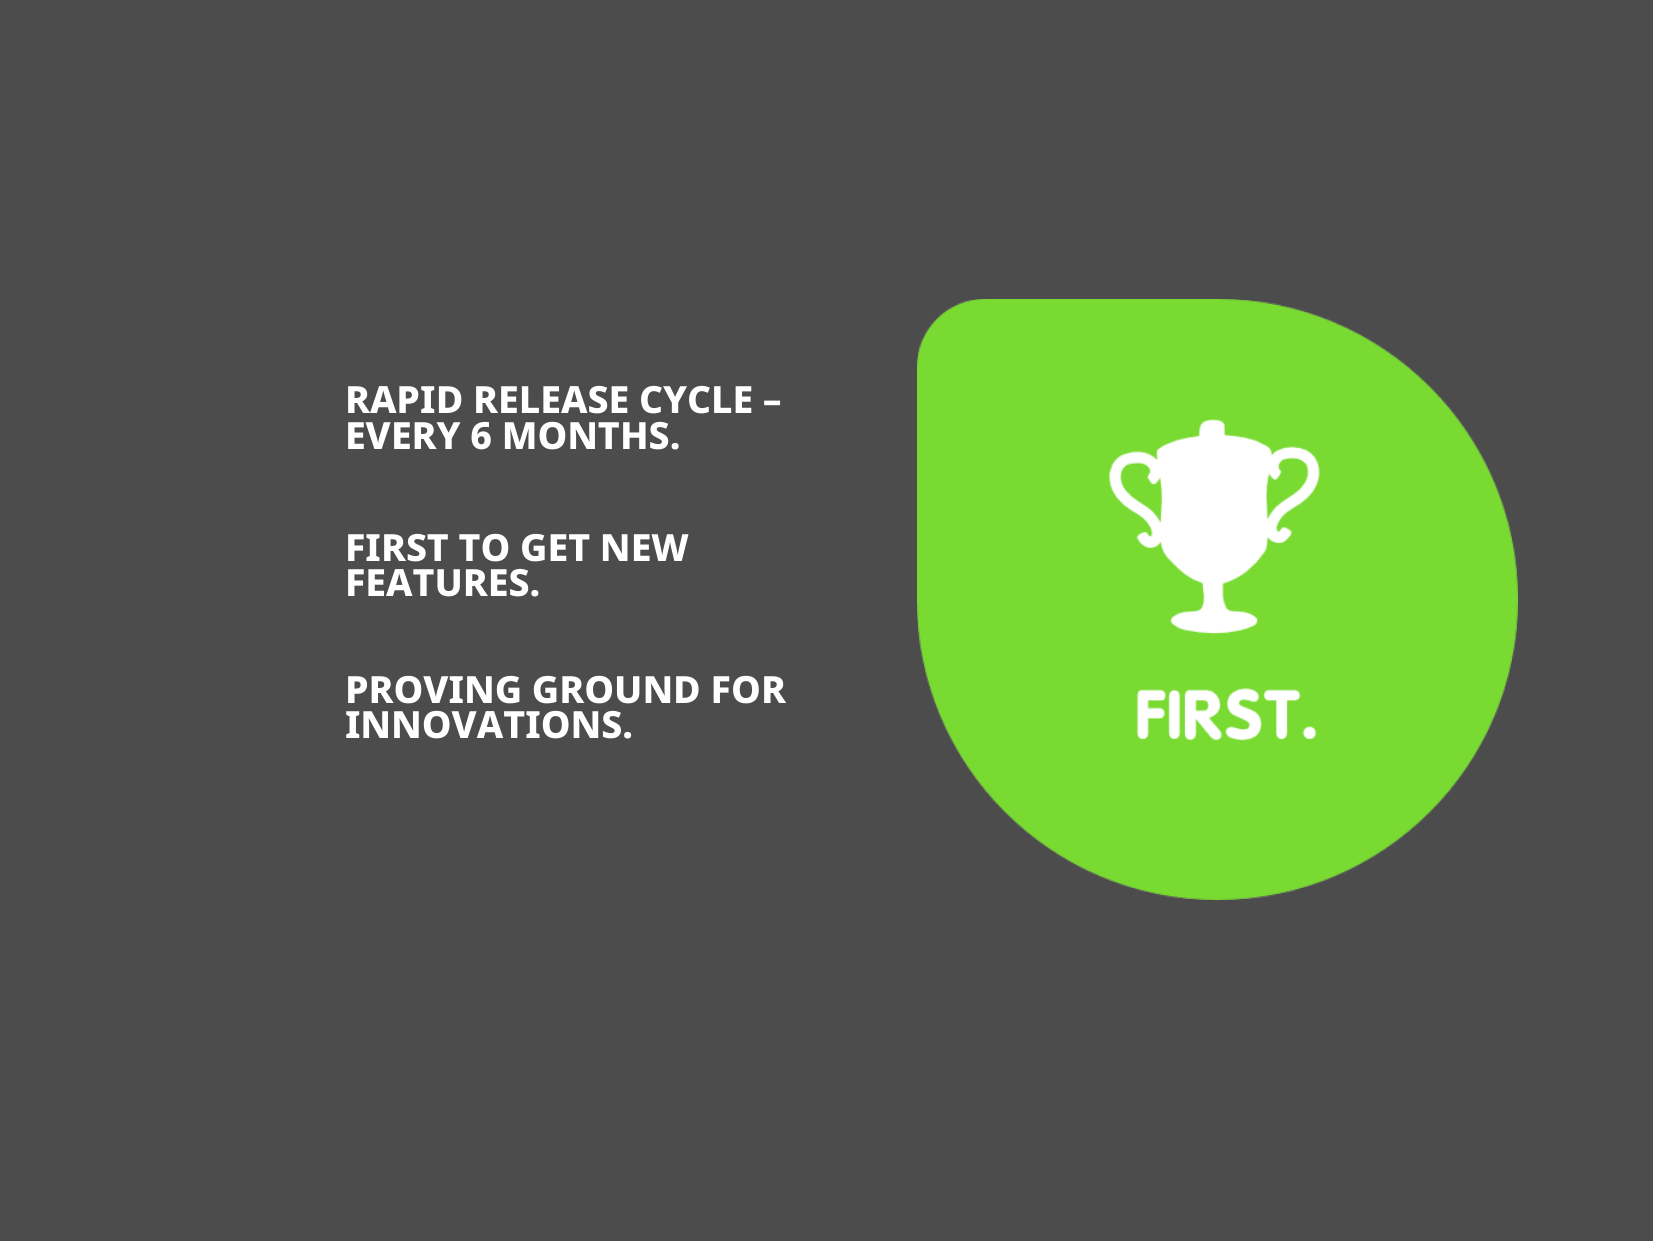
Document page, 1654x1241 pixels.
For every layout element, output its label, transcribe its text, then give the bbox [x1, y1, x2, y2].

title RAPID RELEASE CYCLE – EVERY 6 MONTHS. [344, 373, 796, 469]
title FIRST TO GET NEW FEATURES. [345, 520, 796, 617]
title PROVING GROUND FOR INNOVATIONS. [345, 662, 796, 759]
picture [917, 299, 1518, 901]
